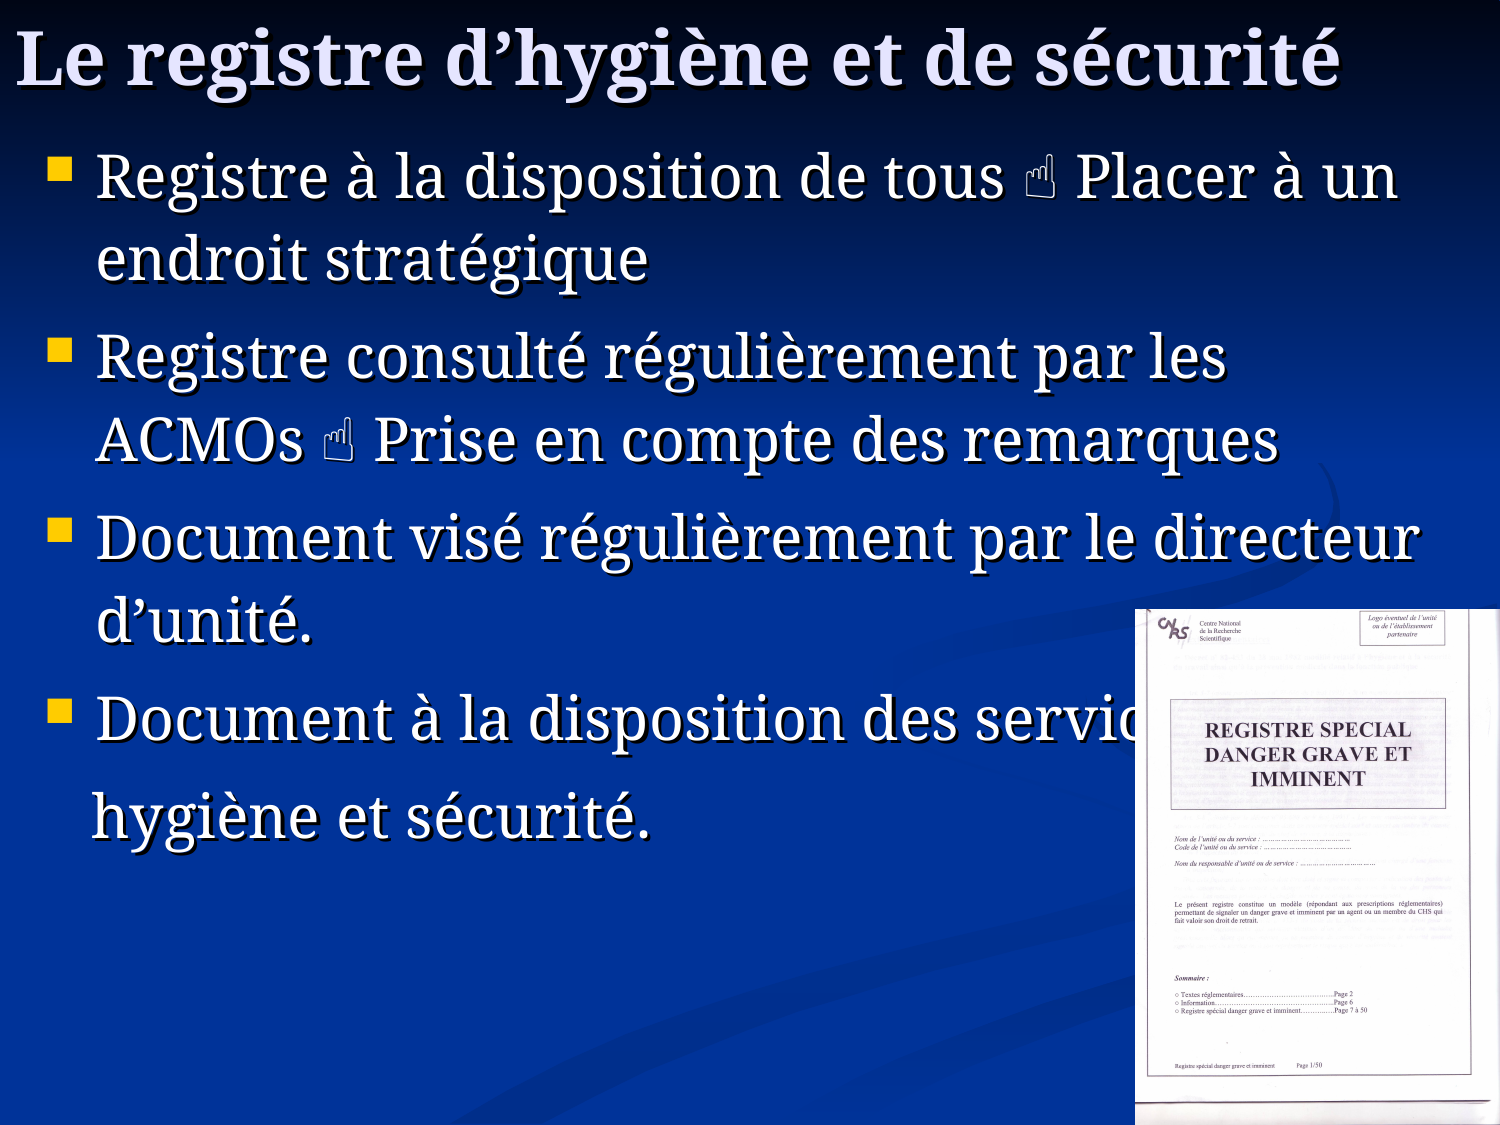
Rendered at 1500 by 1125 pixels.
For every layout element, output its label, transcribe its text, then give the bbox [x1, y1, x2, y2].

picture [1135, 609, 1500, 1125]
title Le registre d’hygiène et de sécurité [0, 0, 1500, 114]
list Registre à la disposition de tous  Placer à un endroit stratégique Registre consulté régulièrement par les ACMOs  Prise en compte des remarques Document visé régulièrement par le directeur d’unité. Document à la disposition des services hygiène et sécurité. [29, 125, 1453, 868]
